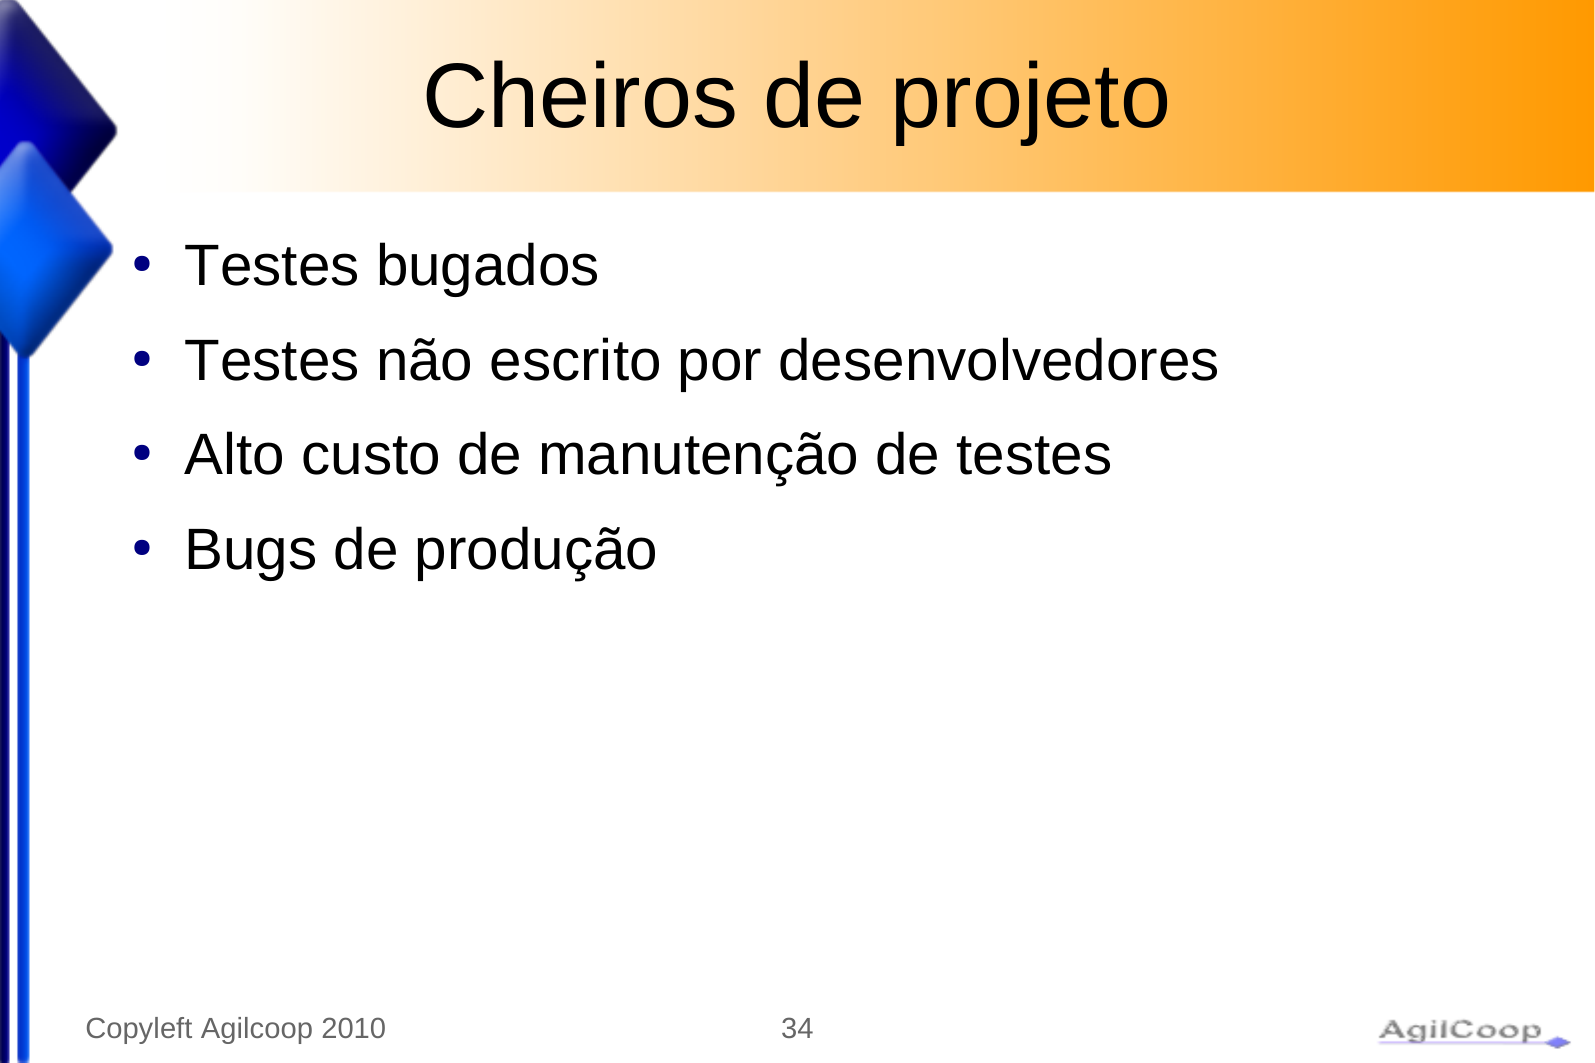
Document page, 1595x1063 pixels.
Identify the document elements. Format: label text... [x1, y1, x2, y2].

picture [0, 0, 1595, 1063]
title Cheiros de projeto [79, 6, 1515, 185]
list Testes bugados Testes não escrito por desenvolvedores Alto custo de manutenção de testes Bugs de produção [113, 232, 1549, 962]
